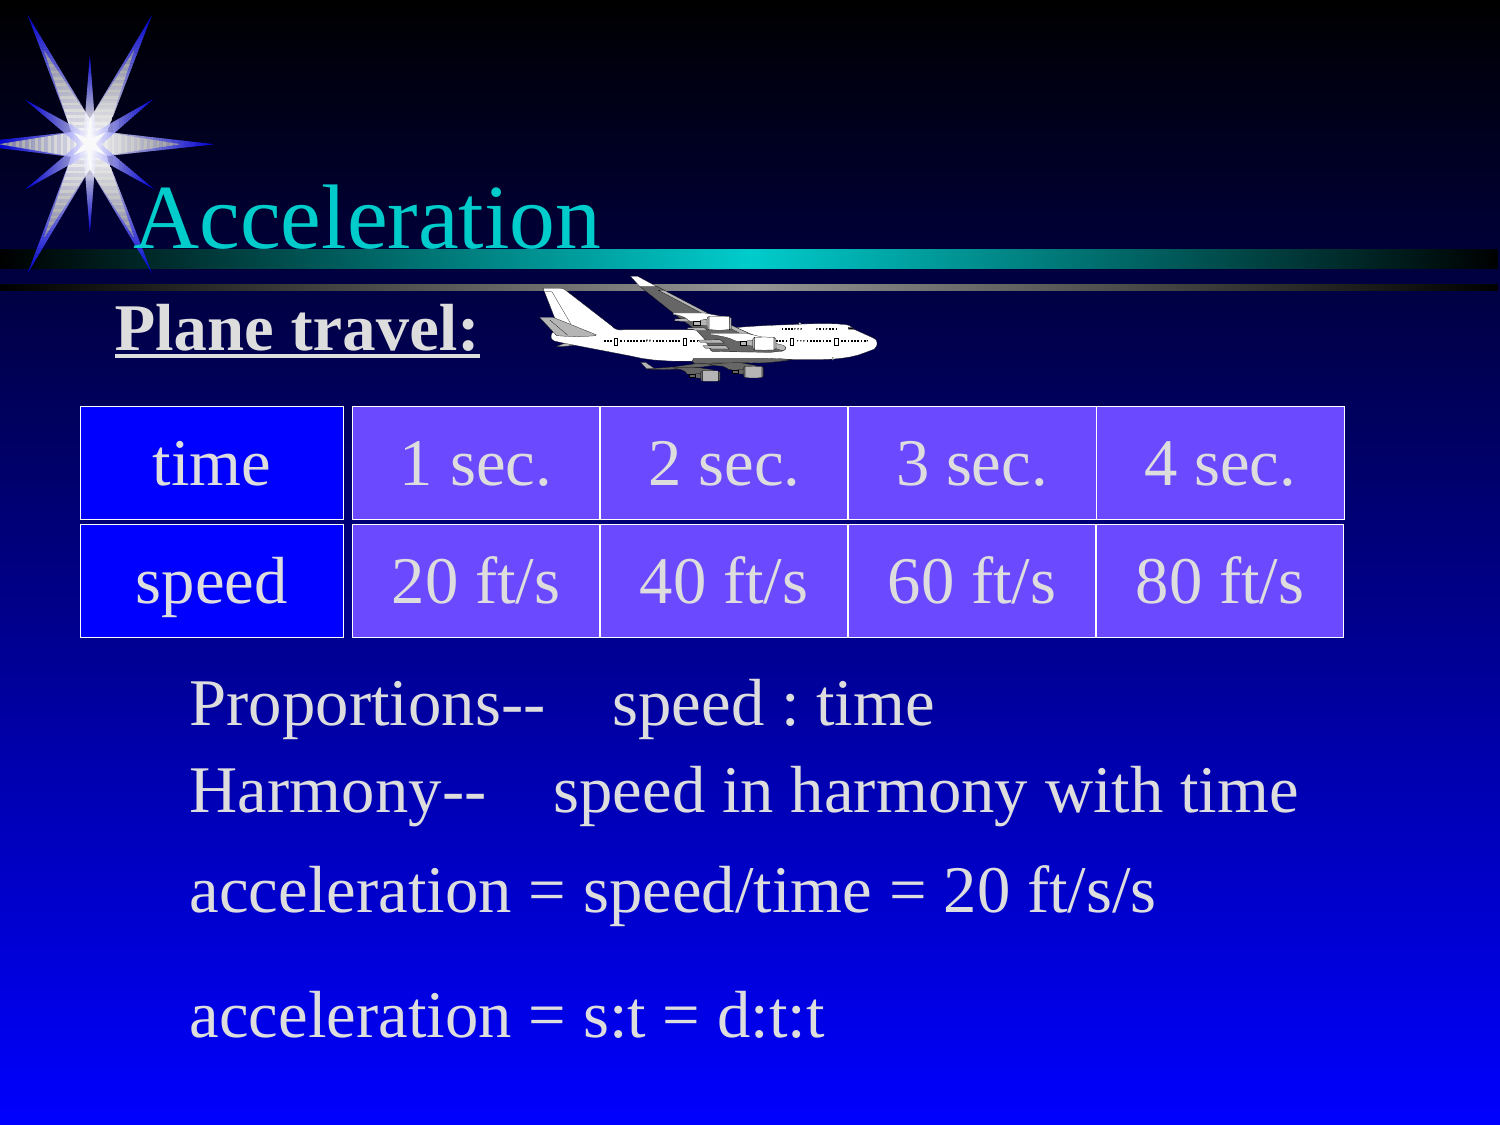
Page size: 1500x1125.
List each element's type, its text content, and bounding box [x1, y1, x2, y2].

text_box Harmony-- speed in harmony with time [174, 749, 1326, 835]
text_box speed [80, 524, 344, 638]
text_box 20 ft/s [352, 524, 600, 638]
text_box 1 sec. [352, 406, 600, 520]
text_box acceleration = speed/time = 20 ft/s/s [174, 849, 1363, 935]
text_box Plane travel: [99, 287, 539, 372]
text_box acceleration = s:t = d:t:t [174, 974, 1363, 1060]
text_box 60 ft/s [848, 524, 1096, 638]
picture [539, 276, 877, 382]
text_box 40 ft/s [600, 524, 848, 638]
text_box 20 [38, 43, 48, 49]
text_box 3 sec. [848, 406, 1096, 520]
text_box 80 ft/s [1096, 524, 1344, 638]
text_box 4 sec. [1096, 406, 1345, 520]
text_box Proportions-- speed : time [174, 662, 1326, 747]
text_box time [80, 406, 344, 520]
text_box 20 [131, 43, 142, 49]
title Acceleration [118, 87, 1422, 275]
text_box 20 [38, 239, 49, 245]
text_box 2 sec. [600, 406, 848, 520]
